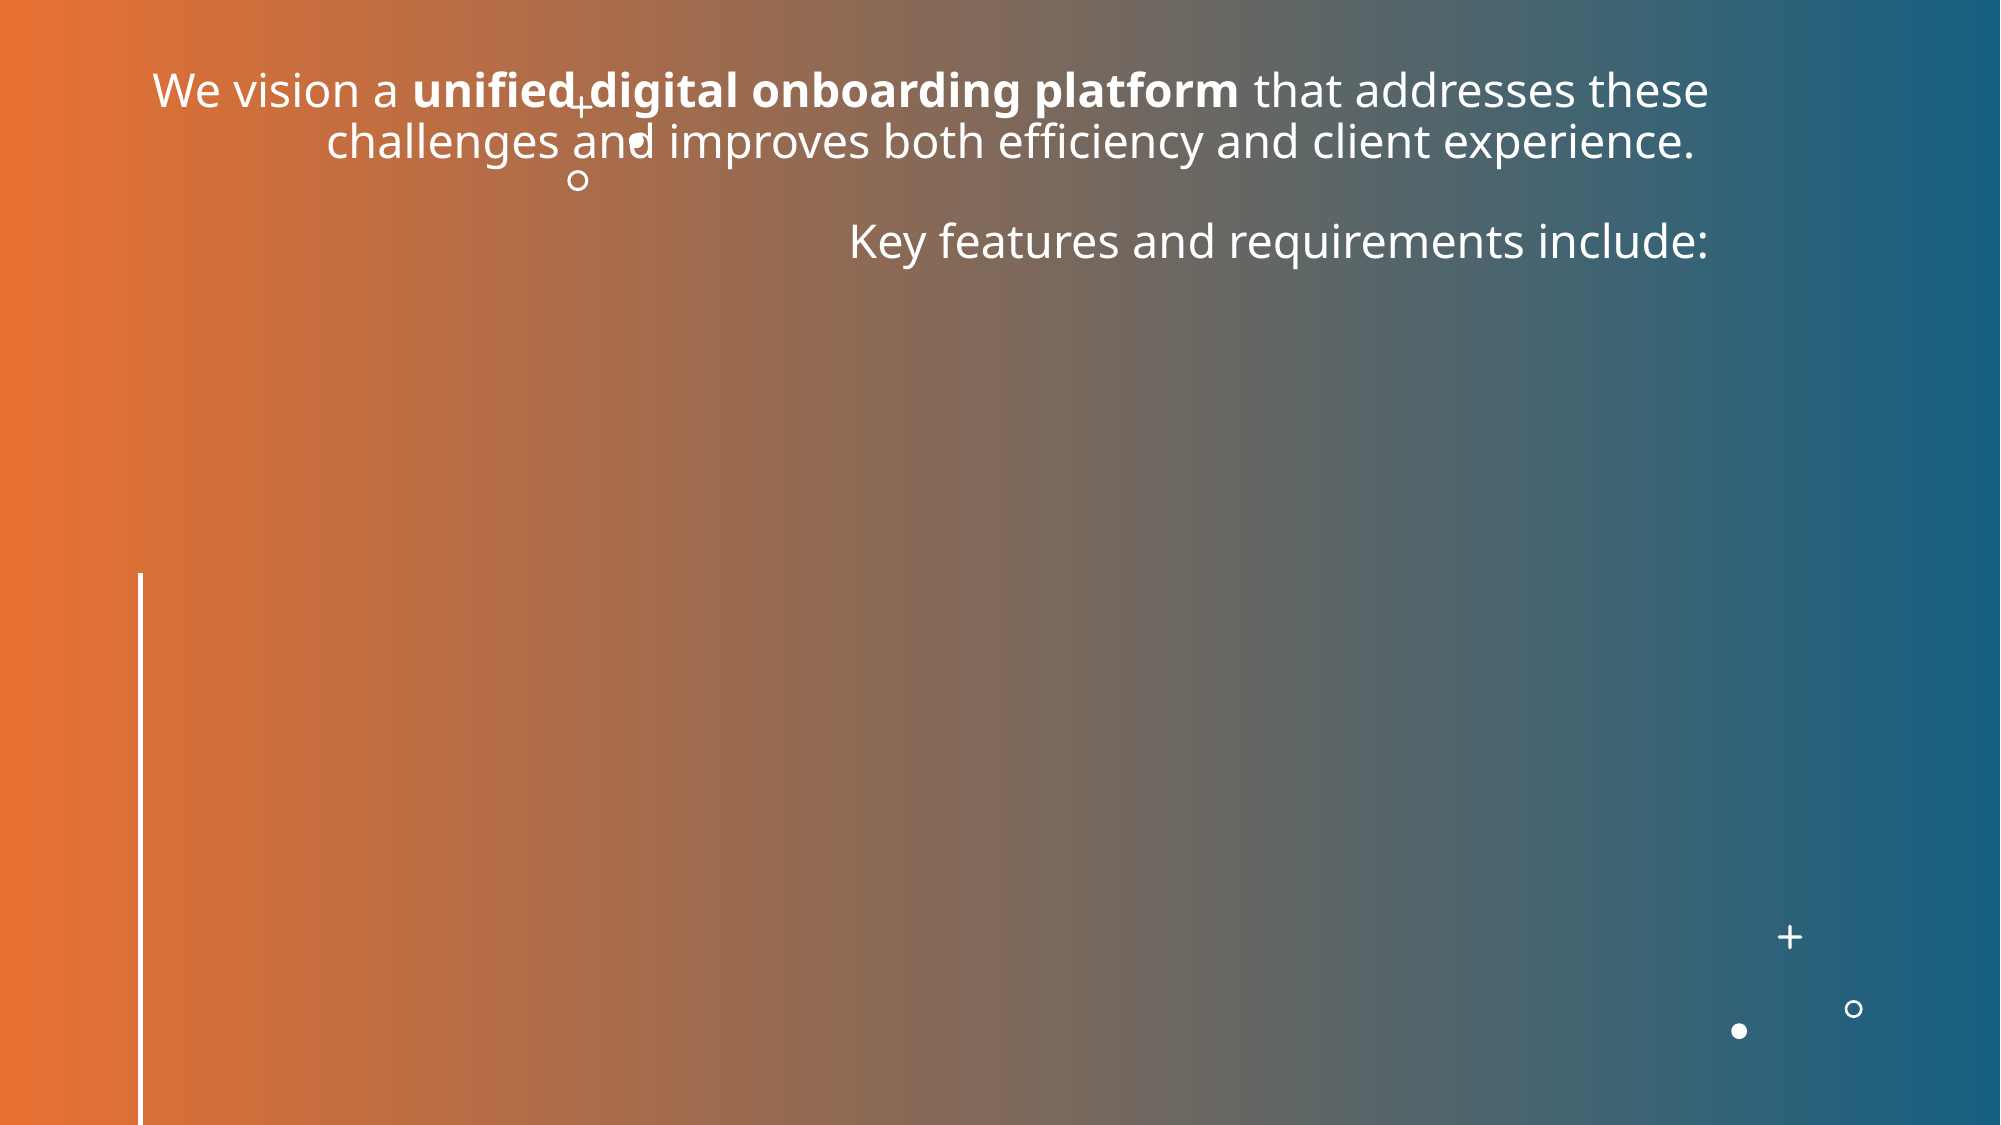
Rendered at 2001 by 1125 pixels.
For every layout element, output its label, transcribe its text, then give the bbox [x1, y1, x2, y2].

text_box [0, 0, 2000, 1125]
title We vision a unified digital onboarding platform that addresses these challenges and improves both efficiency and client experience. Key features and requirements include: [636, 95, 1812, 779]
